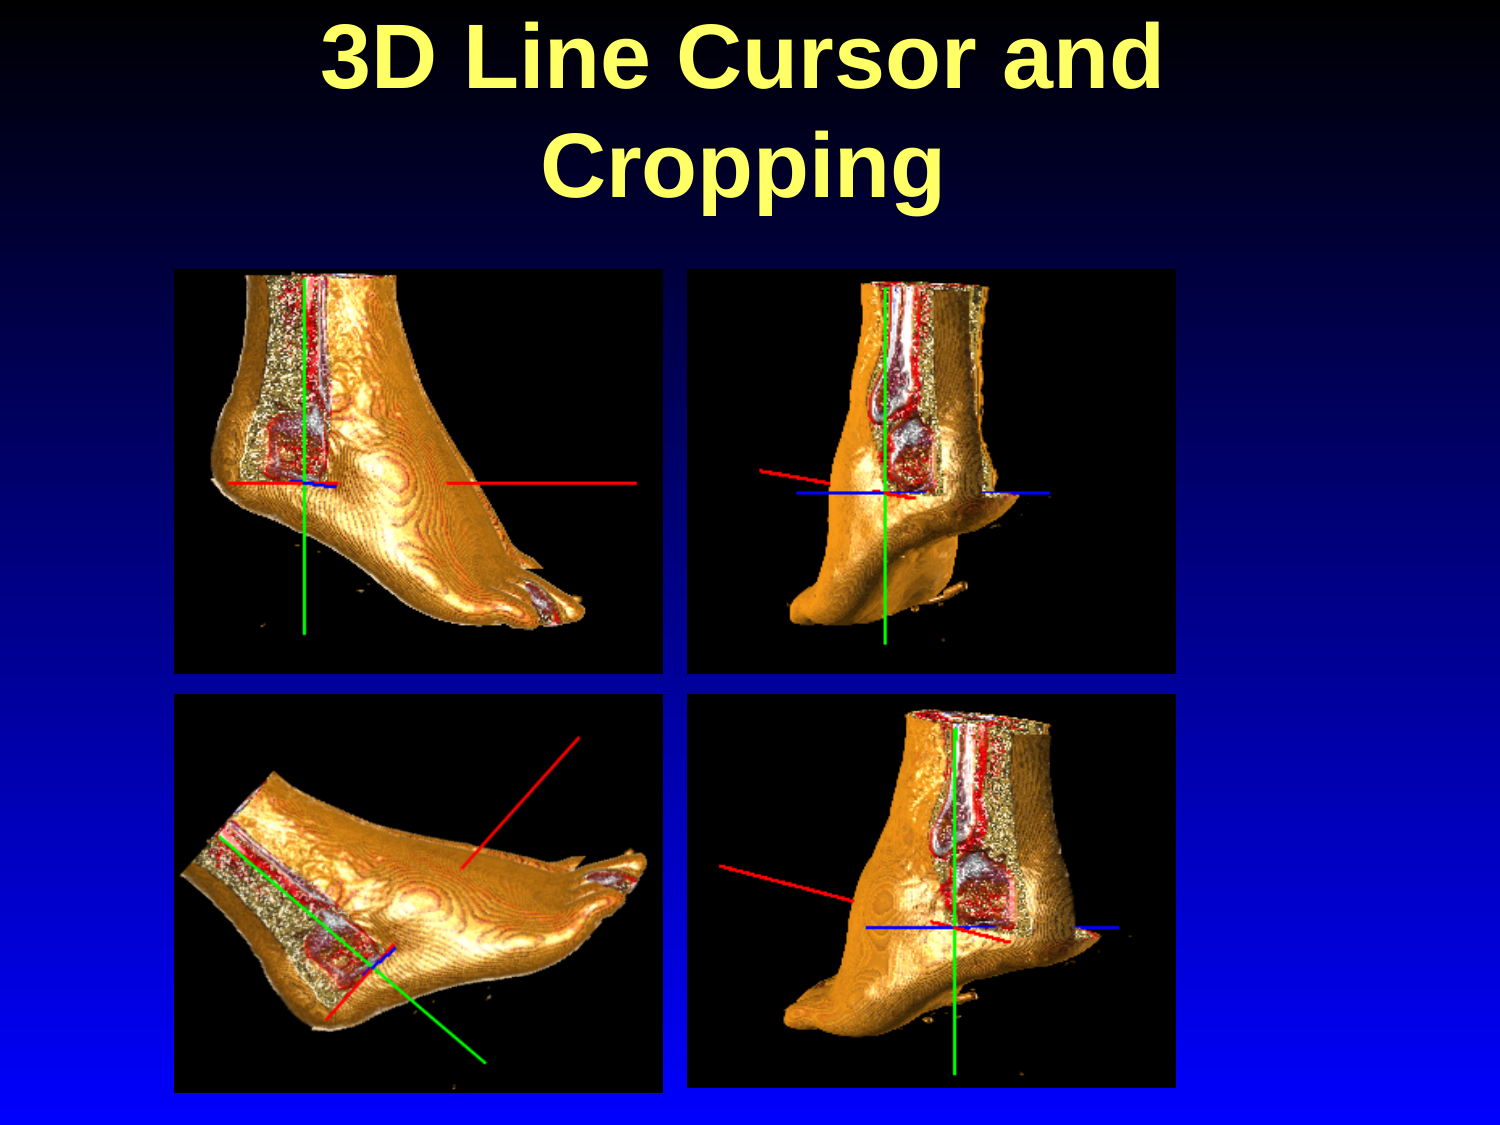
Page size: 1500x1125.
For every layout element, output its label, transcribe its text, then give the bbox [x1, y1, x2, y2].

picture [687, 694, 1176, 1088]
picture [174, 269, 663, 674]
picture [174, 694, 663, 1093]
title 3D Line Cursor and Cropping [99, 0, 1388, 225]
picture [687, 269, 1176, 674]
